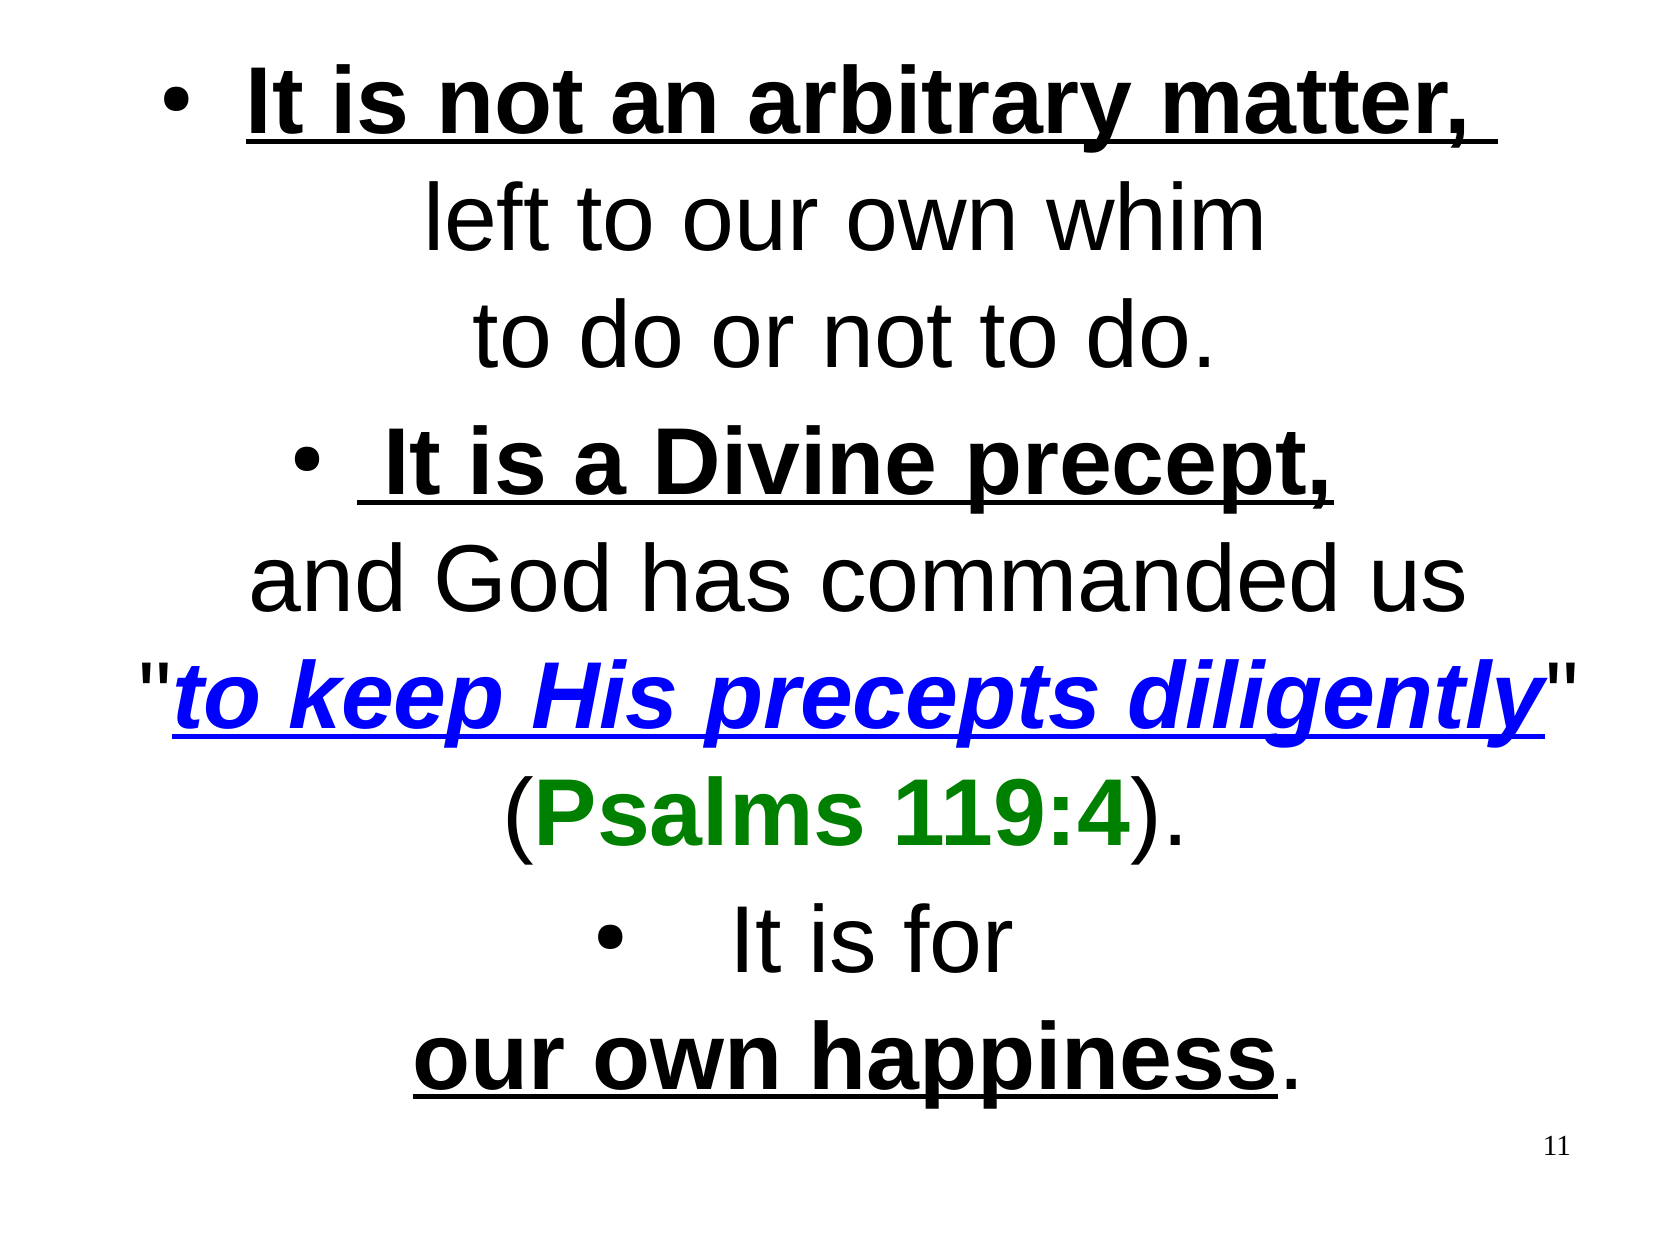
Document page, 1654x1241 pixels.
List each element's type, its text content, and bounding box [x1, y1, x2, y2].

list It is not an arbitrary matter, left to our own whim to do or not to do. It is a Divine precept, and God has commanded us "to keep His precepts diligently" (Psalms 119:4). It is for our own happiness. [37, 37, 1613, 1201]
